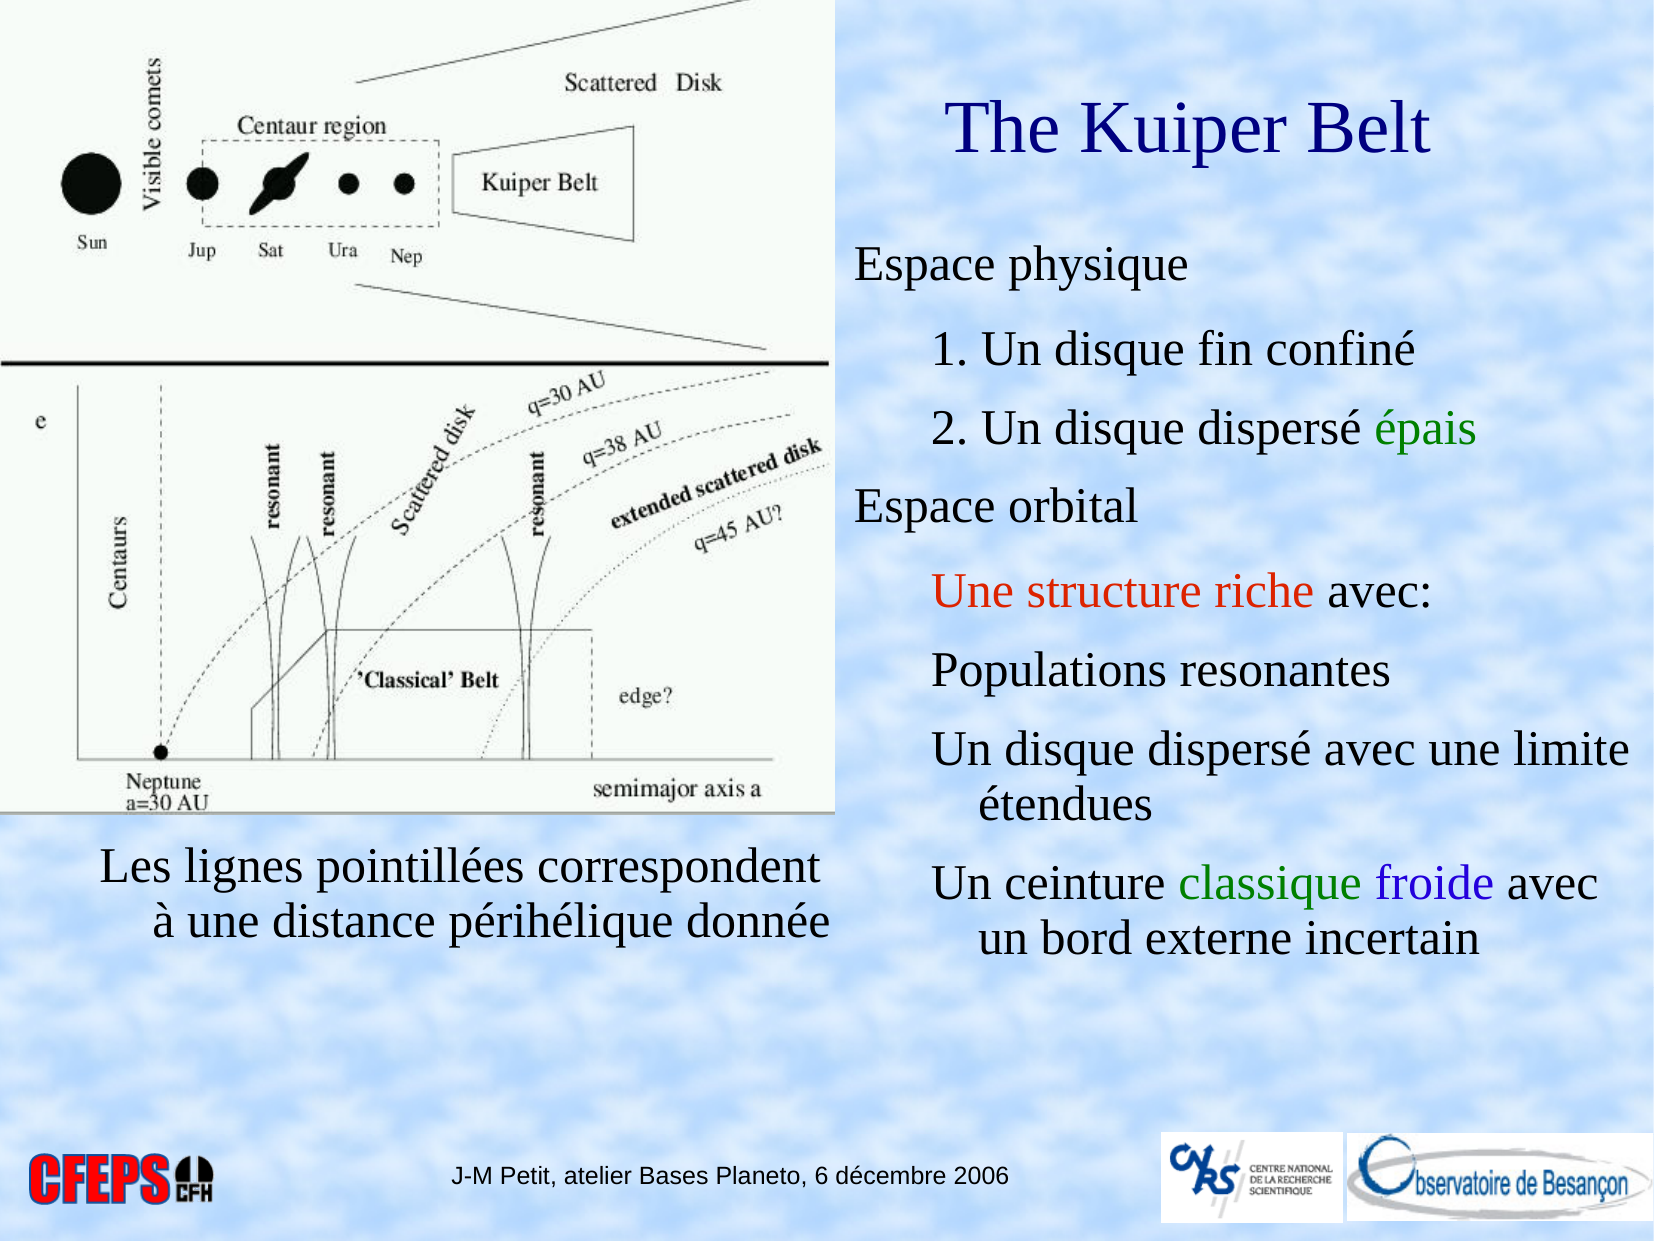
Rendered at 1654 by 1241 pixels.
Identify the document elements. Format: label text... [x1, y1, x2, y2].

list Les lignes pointillées correspondent à une distance périhélique donnée [81, 838, 839, 1136]
list Espace physique 1. Un disque fin confiné 2. Un disque dispersé épais Espace orbital Une structure riche avec: Populations resonantes Un disque dispersé avec une limite étendues Un ceinture classique froide avec un bord externe incertain [836, 235, 1638, 1018]
picture [0, 0, 1654, 1241]
title The Kuiper Belt [835, 35, 1544, 220]
